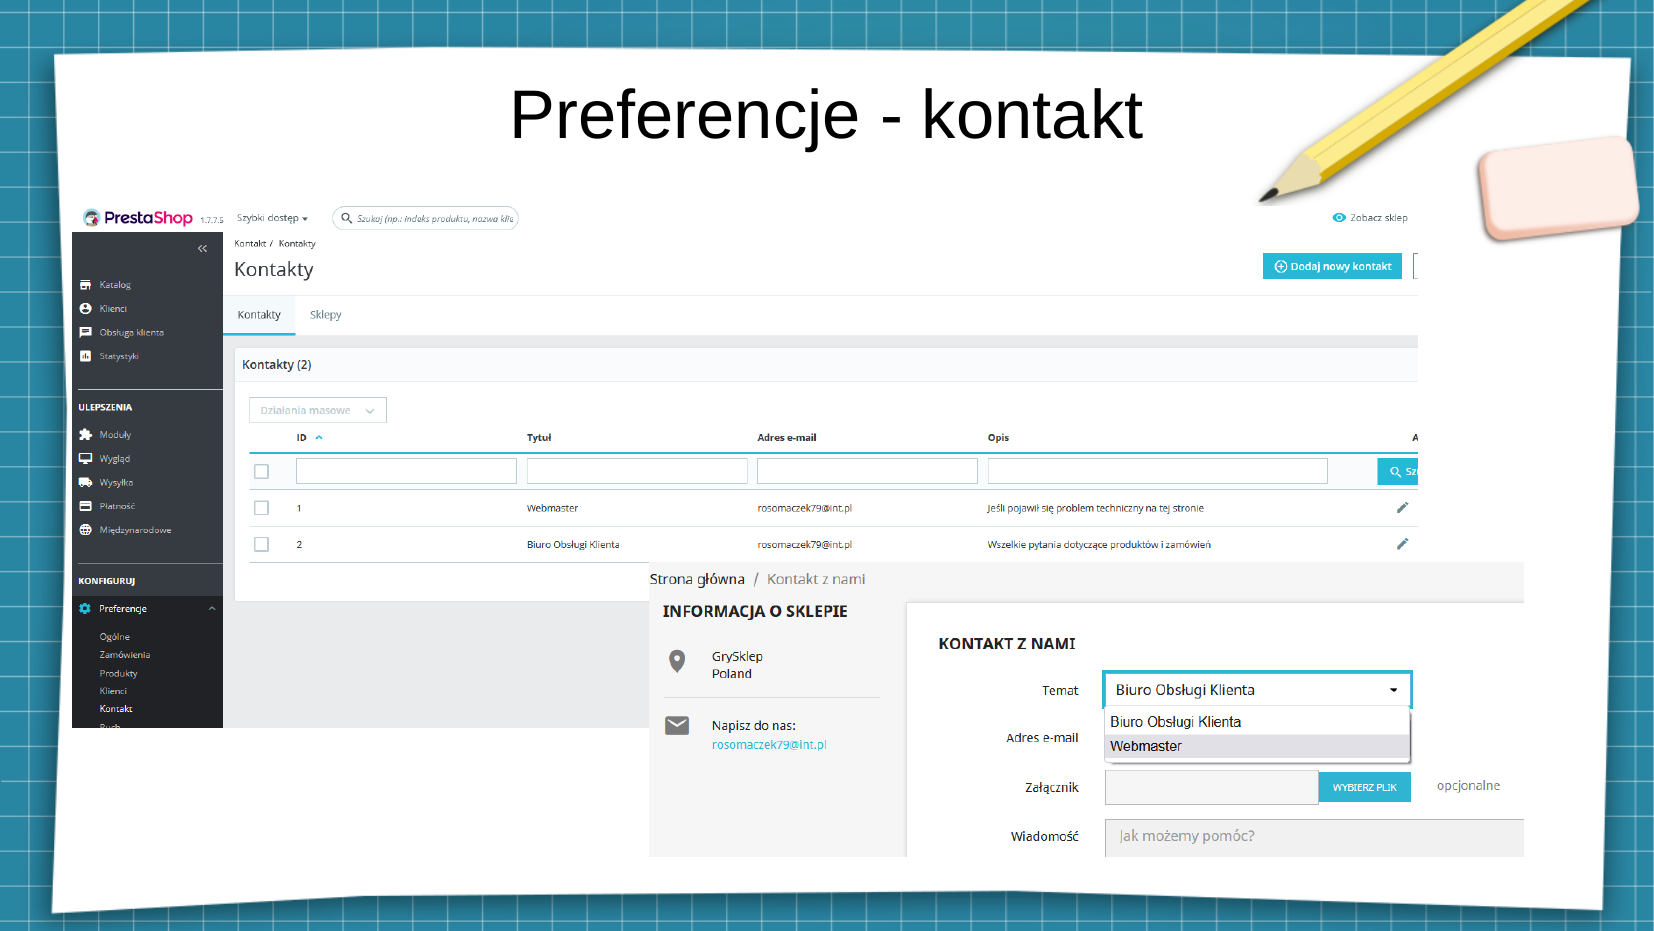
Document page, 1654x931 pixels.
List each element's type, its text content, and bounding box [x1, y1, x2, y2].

picture [0, 0, 1654, 931]
title Preferencje - kontakt [82, 37, 1571, 193]
